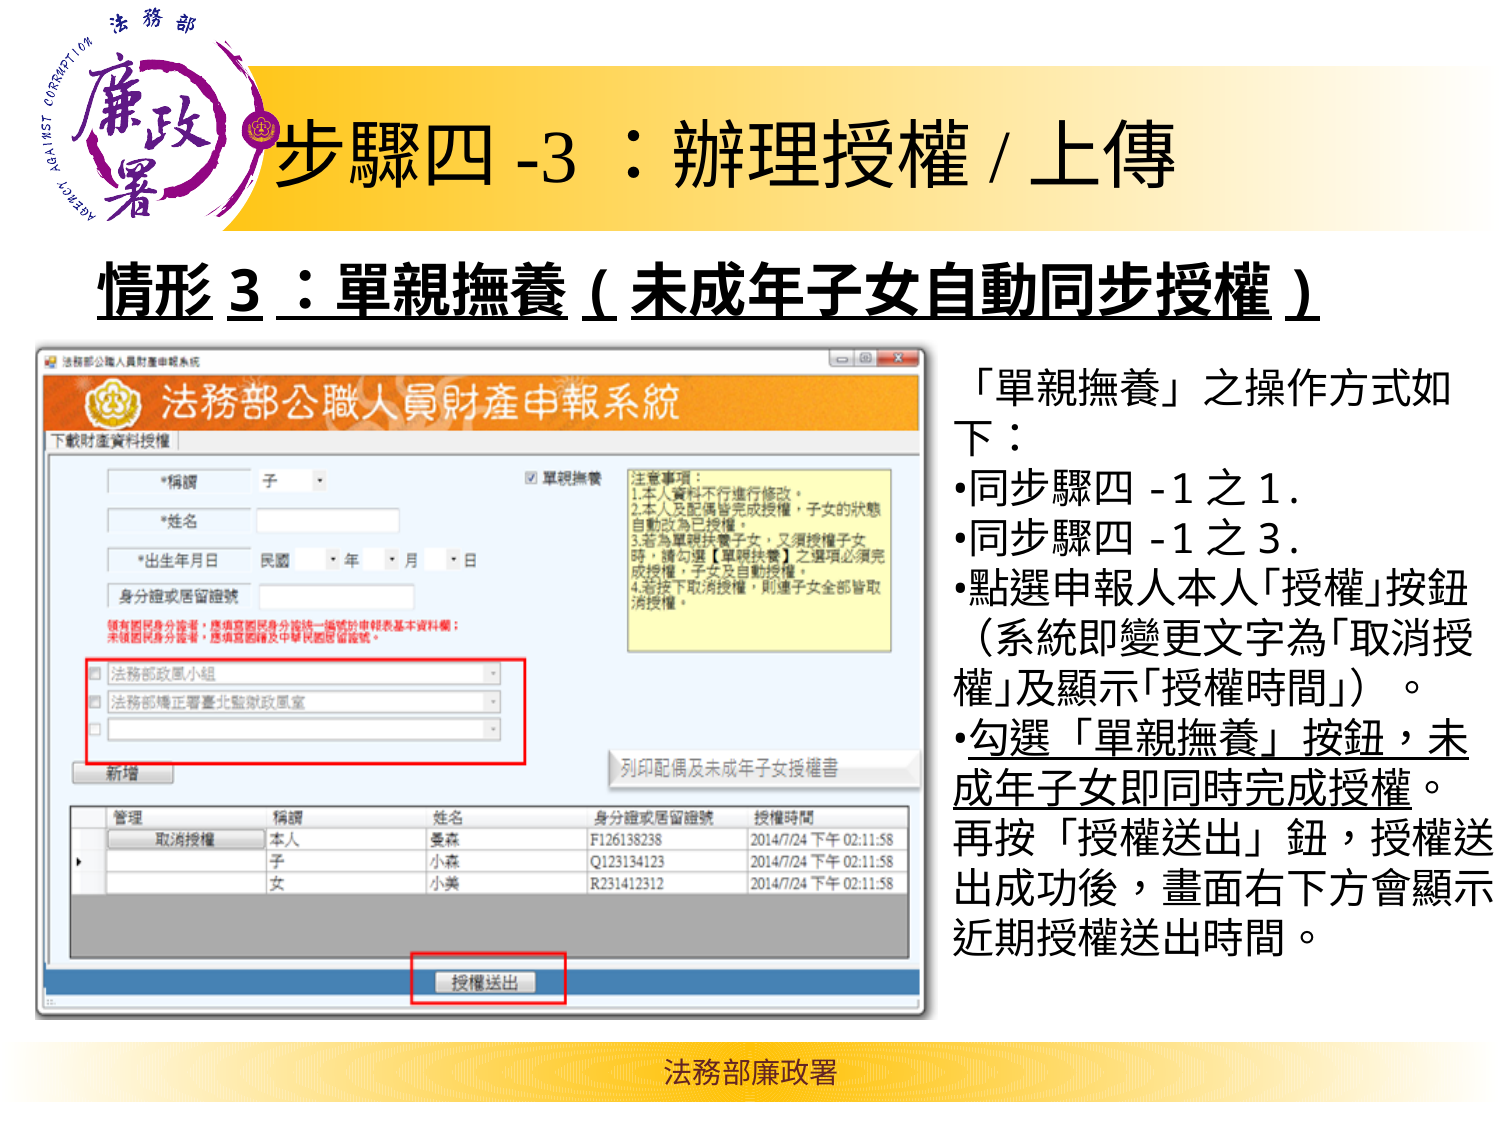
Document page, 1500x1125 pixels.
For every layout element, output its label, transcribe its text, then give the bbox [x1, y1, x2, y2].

picture [35, 339, 938, 1020]
title 步驟四-3：辦理授權/上傳 [257, 70, 1426, 235]
text_box 「單親撫養」之操作方式如下： 同步驟四-1之1. 同步驟四-1之3. 點選申報人本人｢授權｣按鈕（系統即變更文字為｢取消授權｣及顯示｢授權時間｣）。 勾選「單親撫養」按鈕，未成年子女即同時完成授權。 再按「授權送出」鈕，授權送出成功後，畫面右下方會顯示近期授權送出時間。 [938, 354, 1500, 970]
text_box 法務部廉政署 [513, 1046, 989, 1107]
text_box 情形3：單親撫養(未成年子女自動同步授權) [82, 246, 1336, 331]
